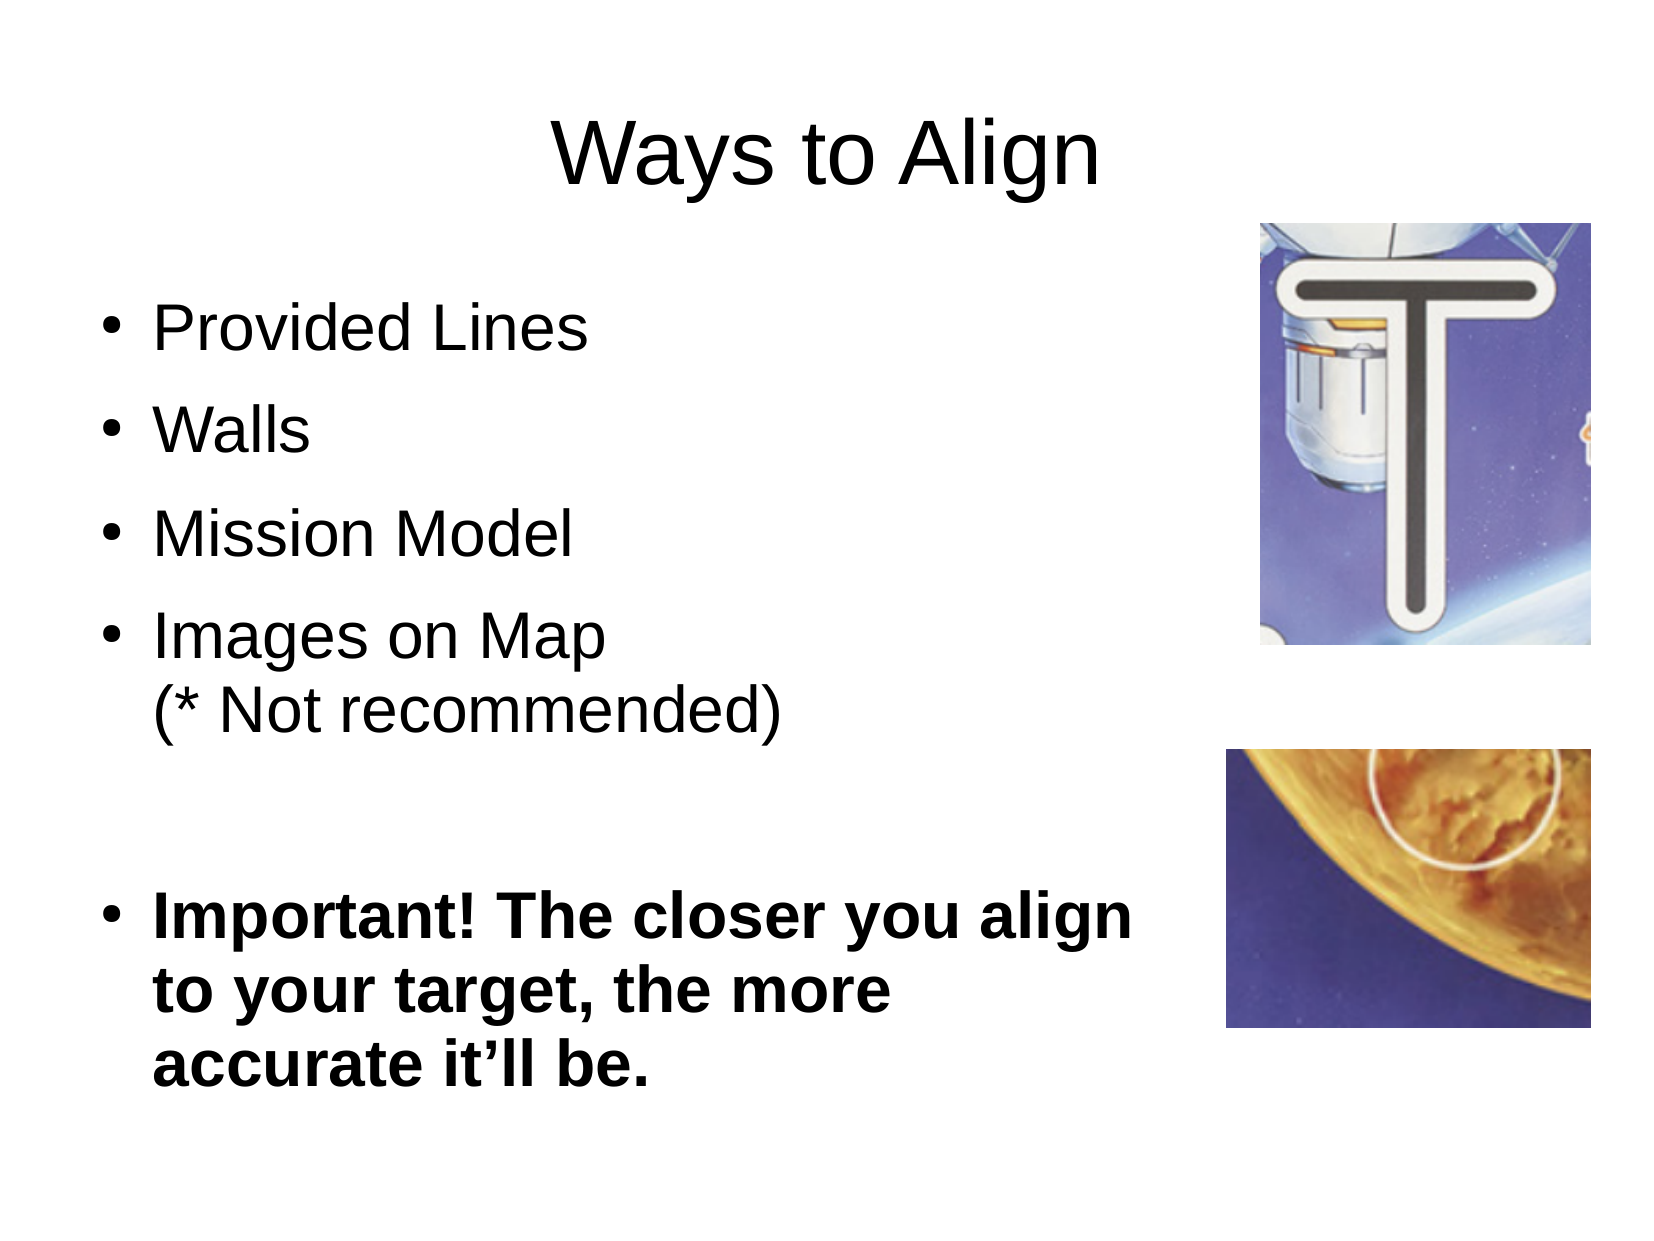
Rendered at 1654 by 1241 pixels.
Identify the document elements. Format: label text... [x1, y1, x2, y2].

picture [1260, 223, 1591, 646]
picture [1226, 749, 1591, 1028]
list Provided Lines Walls Mission Model Images on Map (* Not recommended) Important! The closer you align to your target, the more accurate it’ll be. [82, 290, 1141, 1111]
title Ways to Align [82, 49, 1571, 257]
